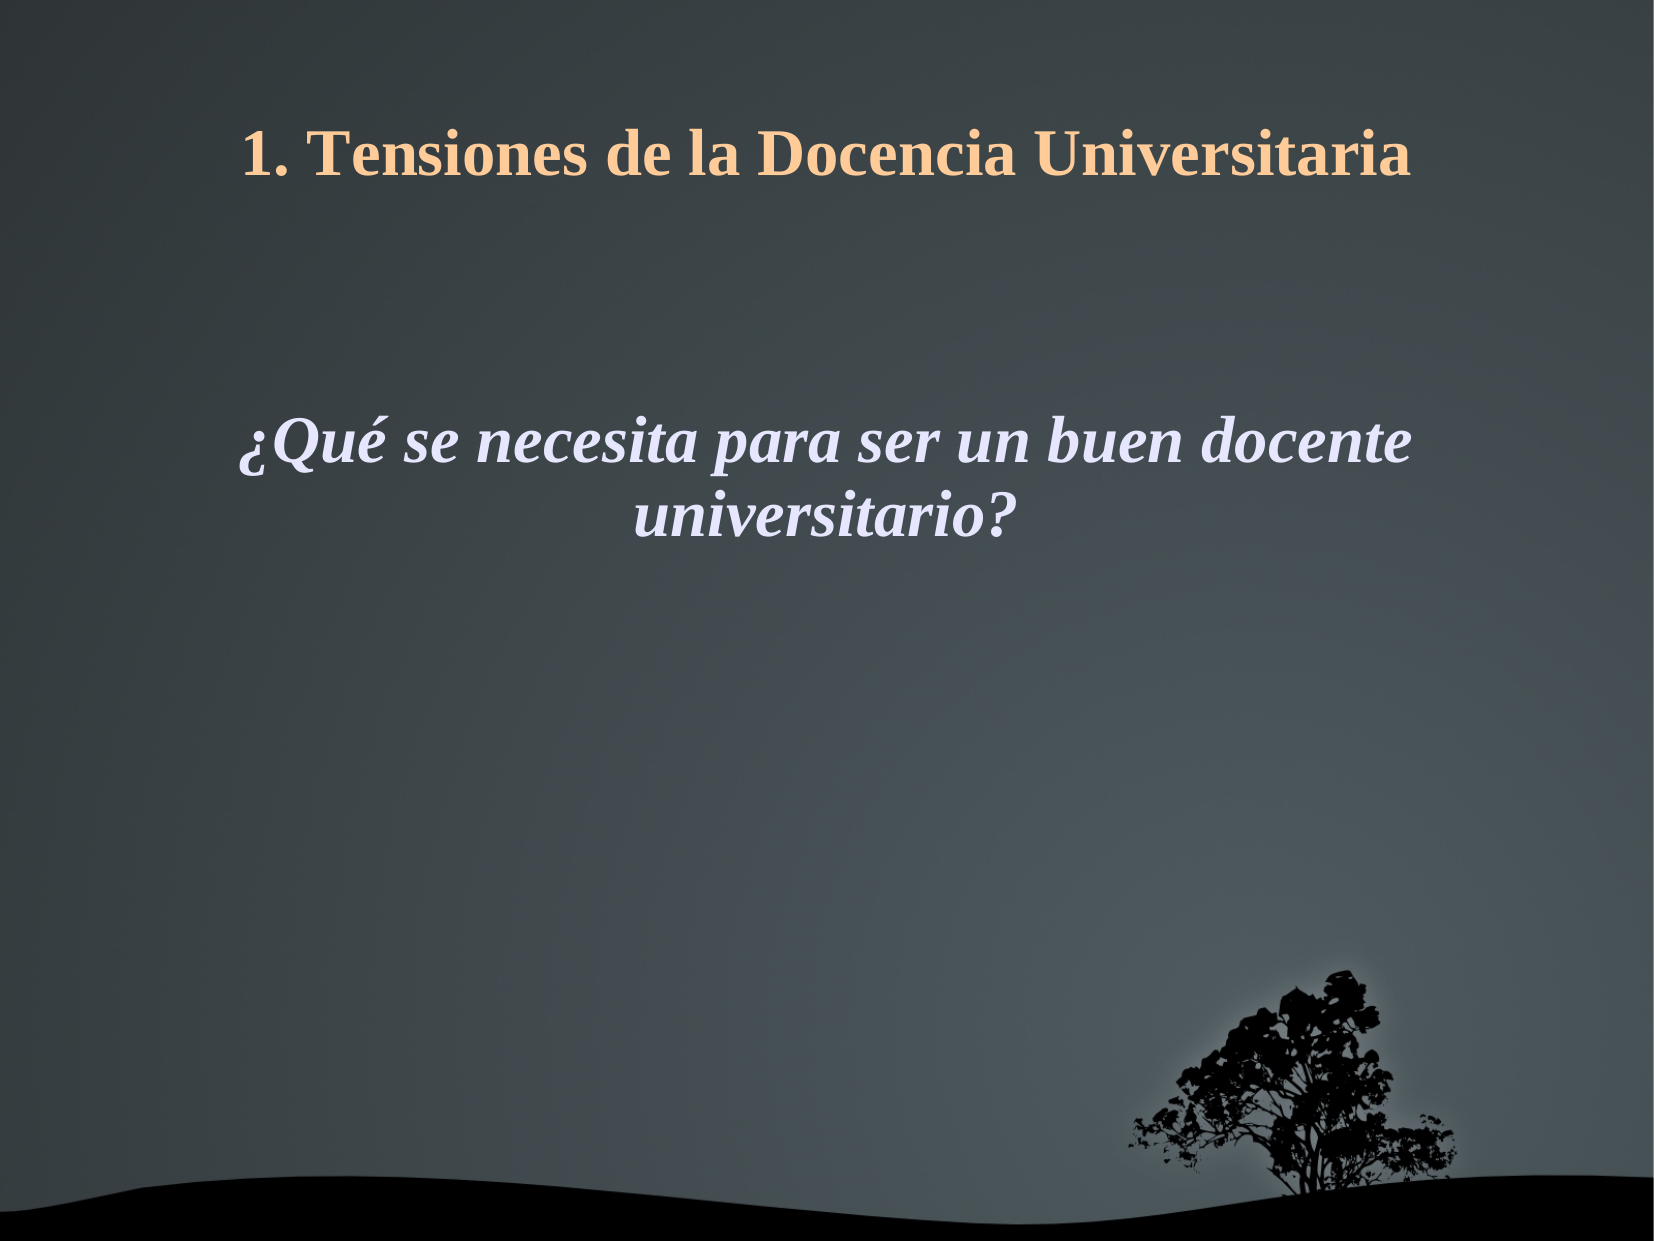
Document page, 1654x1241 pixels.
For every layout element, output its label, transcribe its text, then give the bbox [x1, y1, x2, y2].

picture [0, 0, 1654, 1241]
title 1. Tensiones de la Docencia Universitaria [82, 49, 1571, 257]
subtitle ¿Qué se necesita para ser un buen docente universitario? [82, 290, 1571, 1109]
